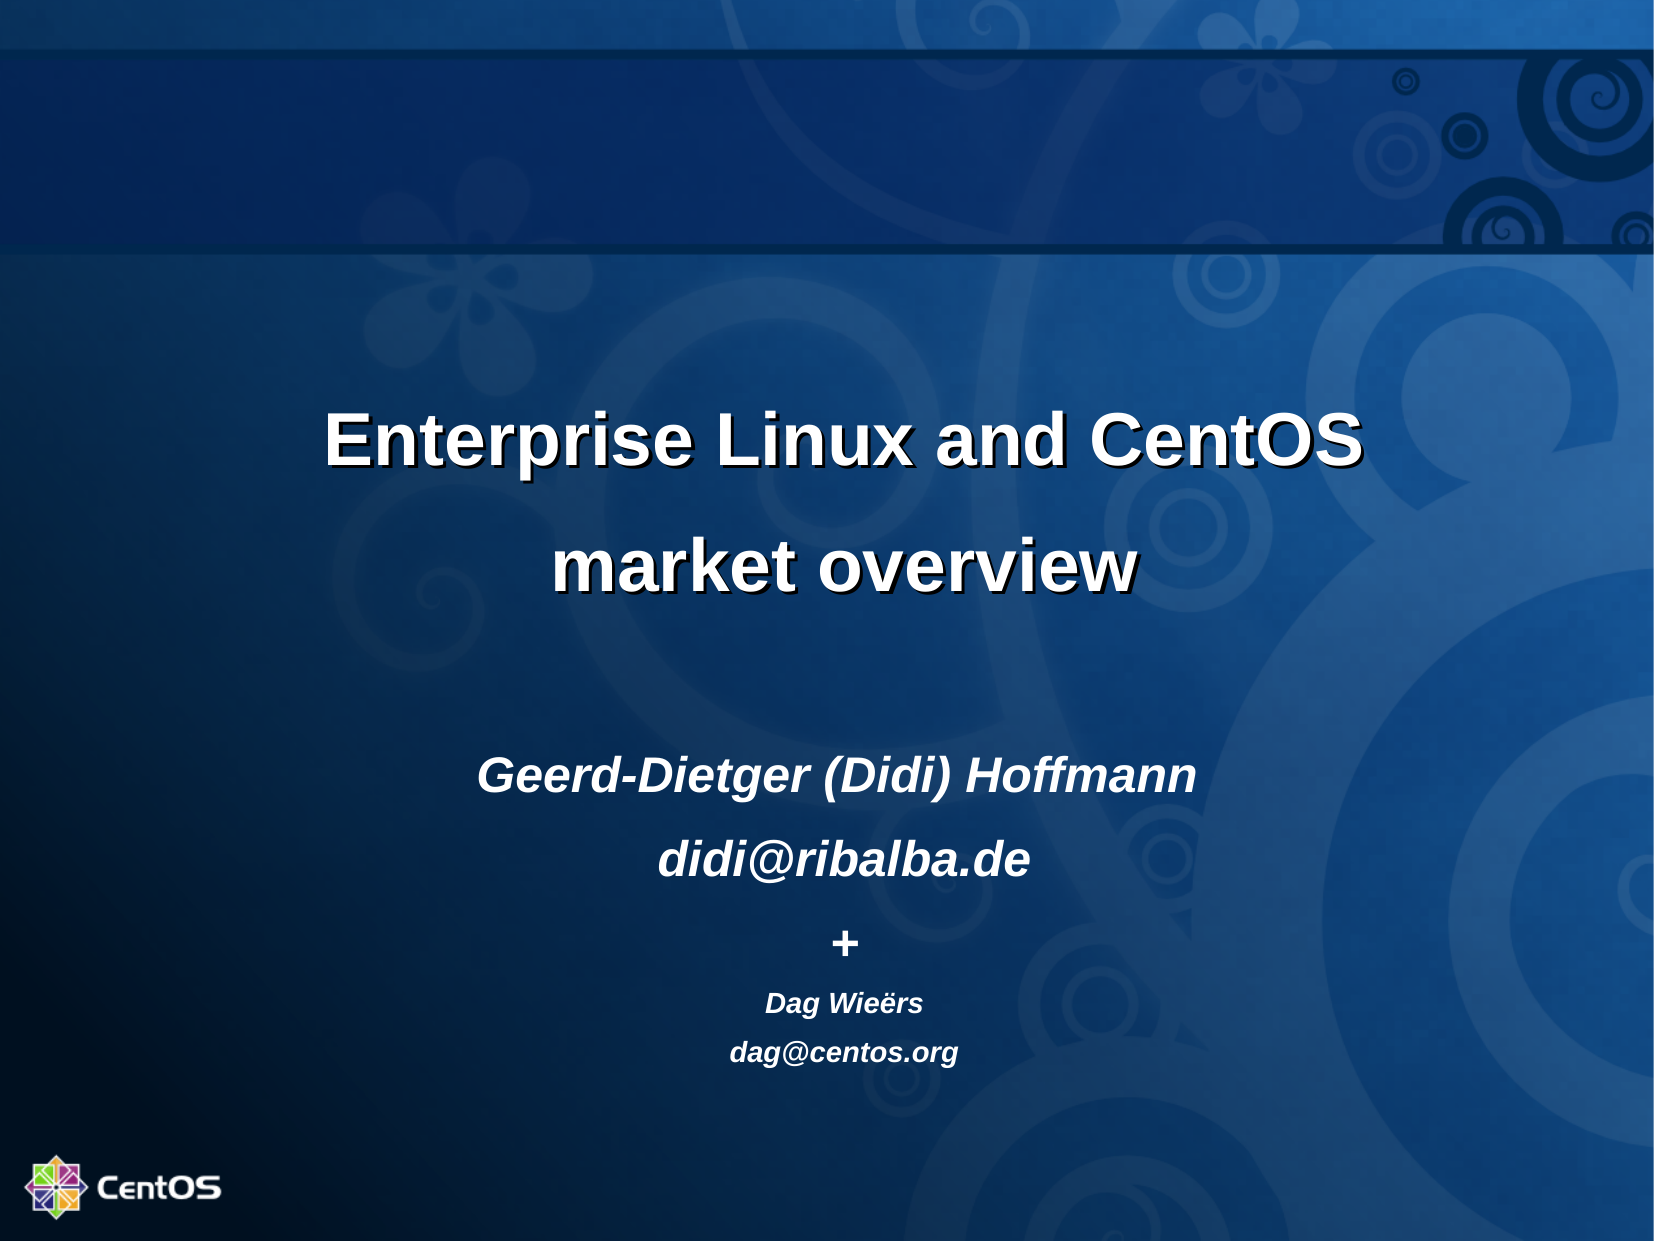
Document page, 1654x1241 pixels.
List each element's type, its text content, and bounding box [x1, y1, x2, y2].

subtitle Enterprise Linux and CentOS market overview Geerd-Dietger (Didi) Hoffmann didi@ribalba.de + Dag Wieërs dag@centos.org [82, 224, 1571, 1200]
picture [0, 0, 1654, 1241]
